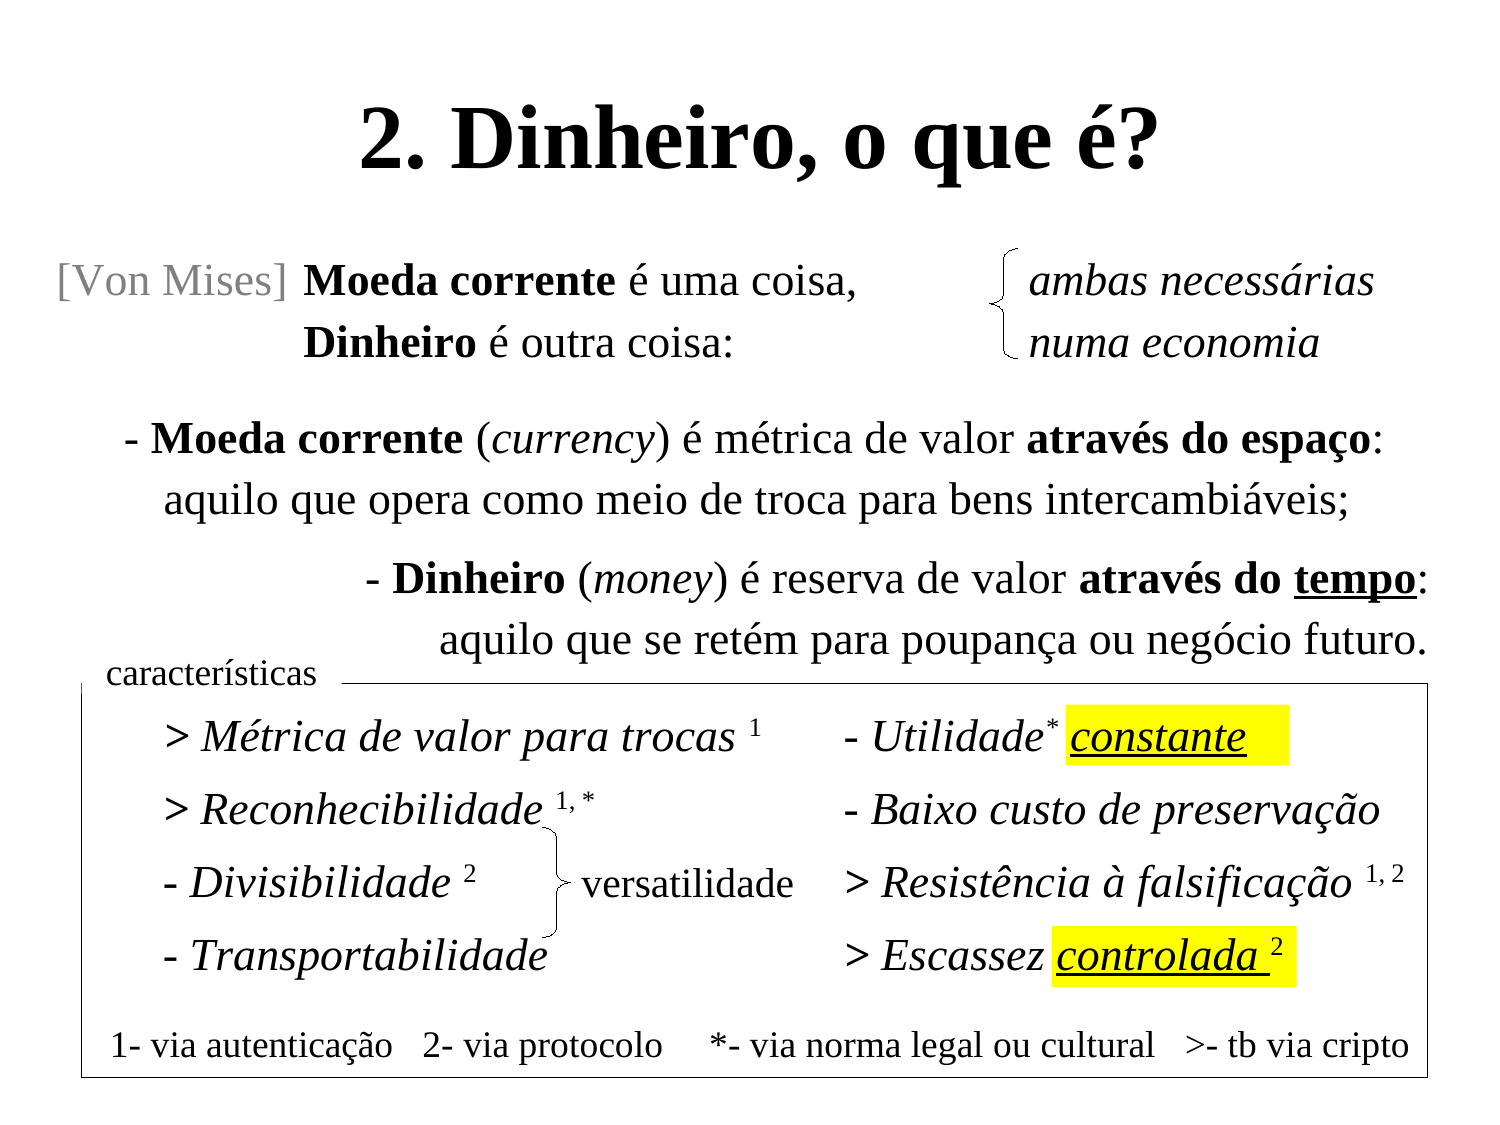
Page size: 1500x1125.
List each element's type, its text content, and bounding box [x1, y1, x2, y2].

text_box [Von Mises] Moeda corrente é uma coisa, ambas necessárias Dinheiro é outra coisa: numa economia - Moeda corrente (currency) é métrica de valor através do espaço: aquilo que opera como meio de troca para bens intercambiáveis; - Dinheiro (money) é reserva de valor através do tempo: aquilo que se retém para poupança ou negócio futuro. > Métrica de valor para trocas 1 - Utilidade* constante > Reconhecibilidade 1, * - Baixo custo de preservação - Divisibilidade 2 > Resistência à falsificação 1, 2 - Transportabilidade > Escassez controlada 2 1- via autenticação 2- via protocolo *- via norma legal ou cultural >- tb via cripto [82, 684, 1427, 1066]
title 2. Dinheiro, o que é? [97, 63, 1426, 214]
text_box versatilidade [581, 860, 795, 907]
text_box características [81, 652, 342, 694]
text_box [Von Mises] Moeda corrente é uma coisa, ambas necessárias Dinheiro é outra coisa: numa economia - Moeda corrente (currency) é métrica de valor através do espaço: aquilo que opera como meio de troca para bens intercambiáveis; - Dinheiro (money) é reserva de valor através do tempo: aquilo que se retém para poupança ou negócio futuro. > Métrica de valor para trocas 1 - Utilidade* constante > Reconhecibilidade 1, * - Baixo custo de preservação - Divisibilidade 2 > Resistência à falsificação 1, 2 - Transportabilidade > Escassez controlada 2 1- via autenticação 2- via protocolo *- via norma legal ou cultural >- tb via cripto [56, 244, 1442, 1066]
